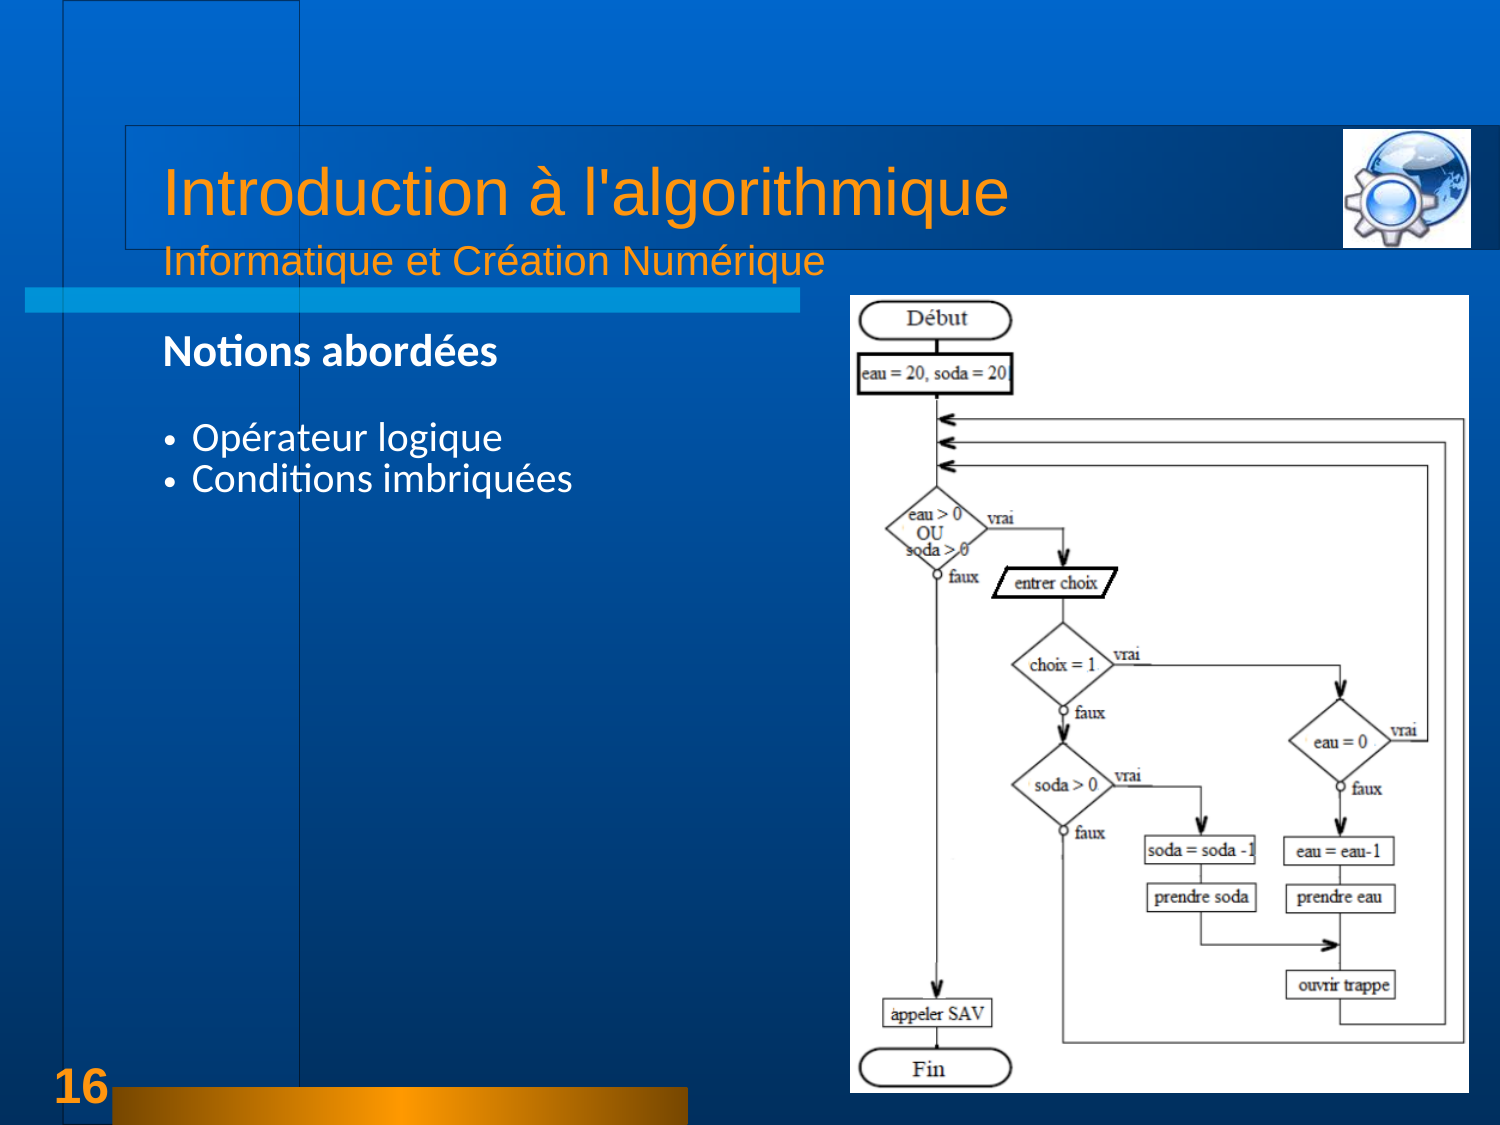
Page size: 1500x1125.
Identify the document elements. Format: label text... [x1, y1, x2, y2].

picture [850, 295, 1469, 1093]
picture [1343, 129, 1471, 248]
text_box Notions abordées Opérateur logique Conditions imbriquées [147, 324, 886, 957]
